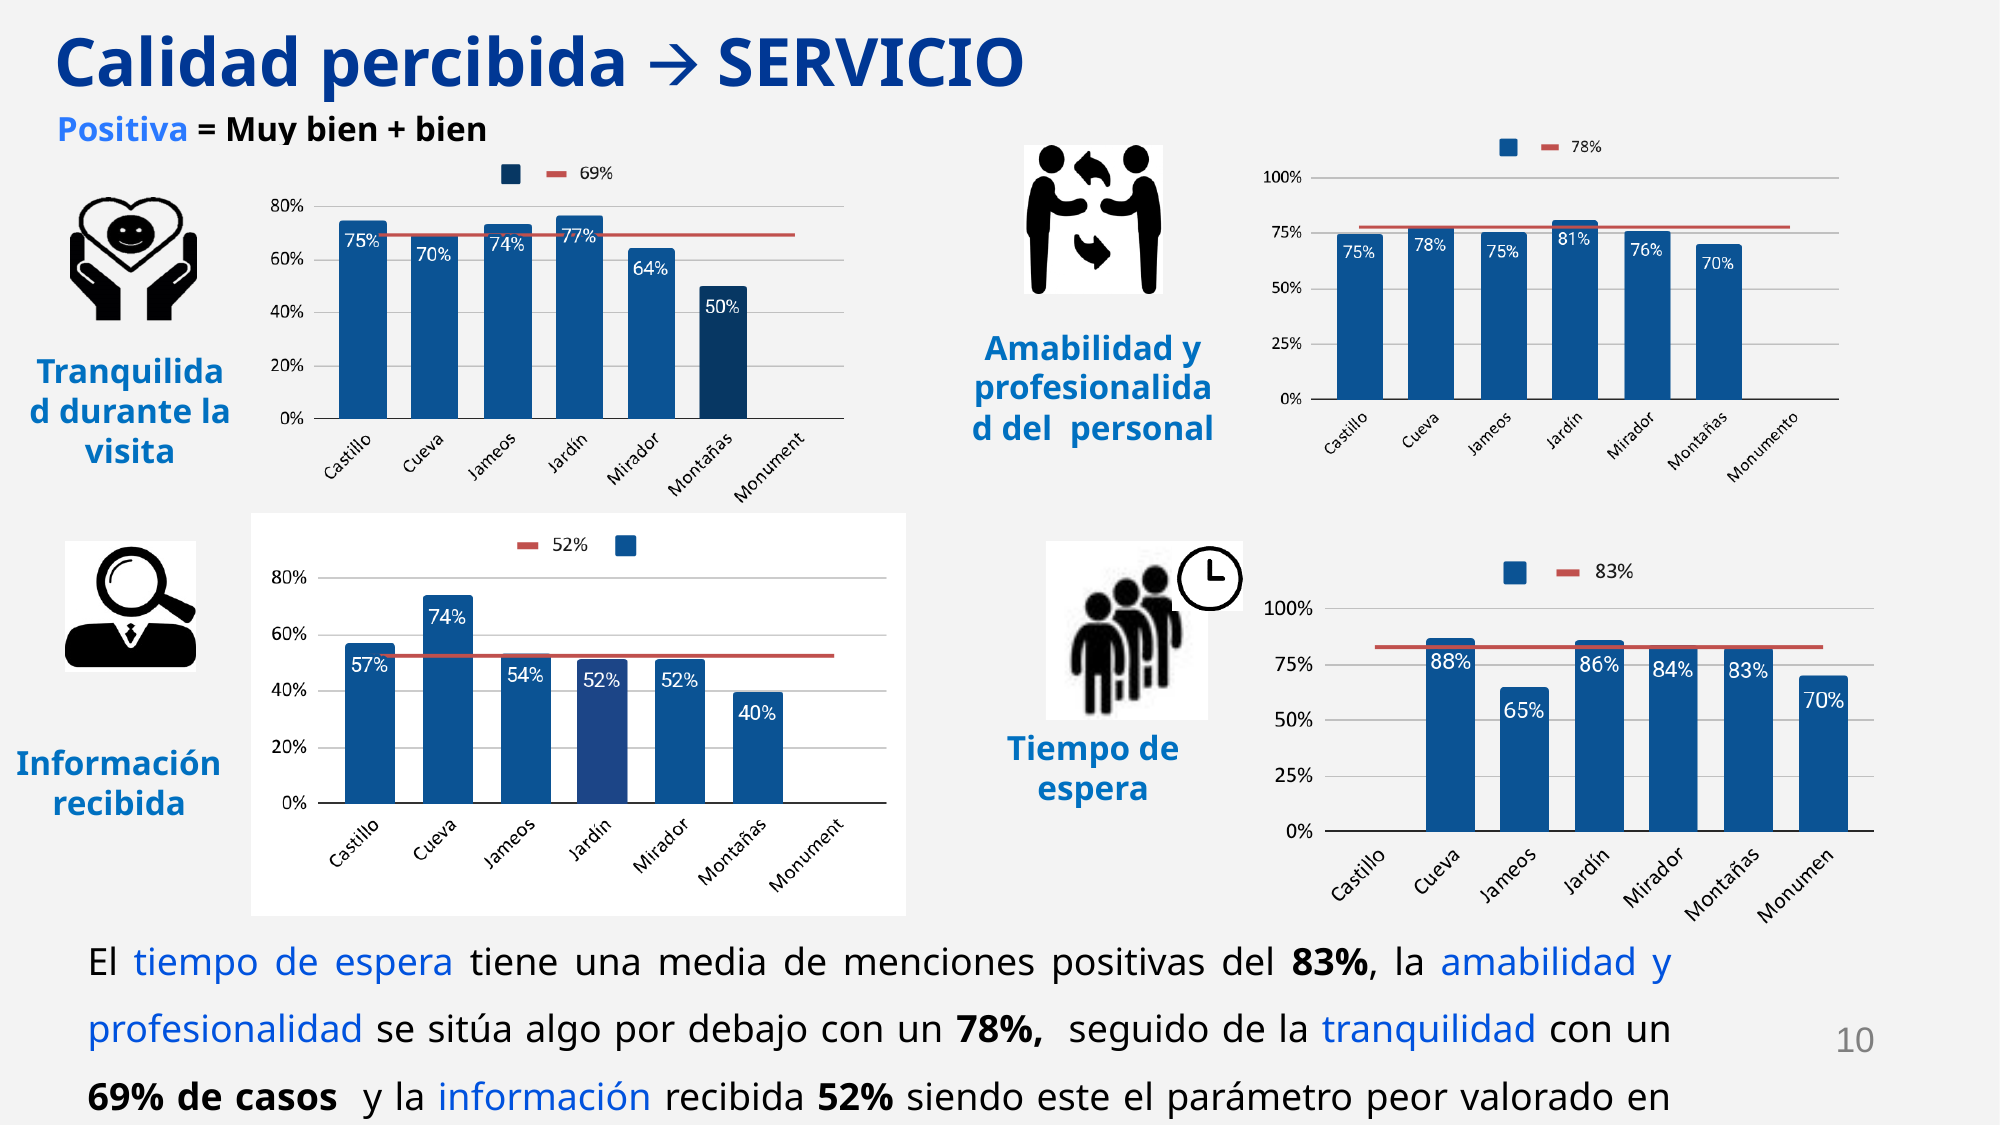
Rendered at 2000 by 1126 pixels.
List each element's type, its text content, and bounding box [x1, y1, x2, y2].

text_box El tiempo de espera tiene una media de menciones positivas del 83%, la amabilidad y profesionalidad se sitúa algo por debajo con un 78%, seguido de la tranquilidad con un 69% de casos y la información recibida 52% siendo este el parámetro peor valorado en su conjunto. [72, 900, 1687, 1126]
text_box Tiempo de espera [964, 719, 1222, 816]
text_box Tranquilidad durante la visita [11, 342, 250, 479]
picture [54, 193, 207, 325]
text_box Positiva = Muy bien + bien [56, 100, 1123, 157]
text_box Amabilidad y profesionalidad del personal [951, 319, 1235, 456]
picture [1243, 119, 1857, 499]
slide_number <number> [1687, 1008, 1894, 1069]
text_box Calidad percibida 🡪 SERVICIO [54, 0, 1374, 120]
picture [251, 145, 906, 900]
text_box Información recibida [0, 734, 250, 831]
picture [1024, 145, 1163, 294]
picture [65, 541, 196, 672]
picture [1045, 541, 1893, 945]
